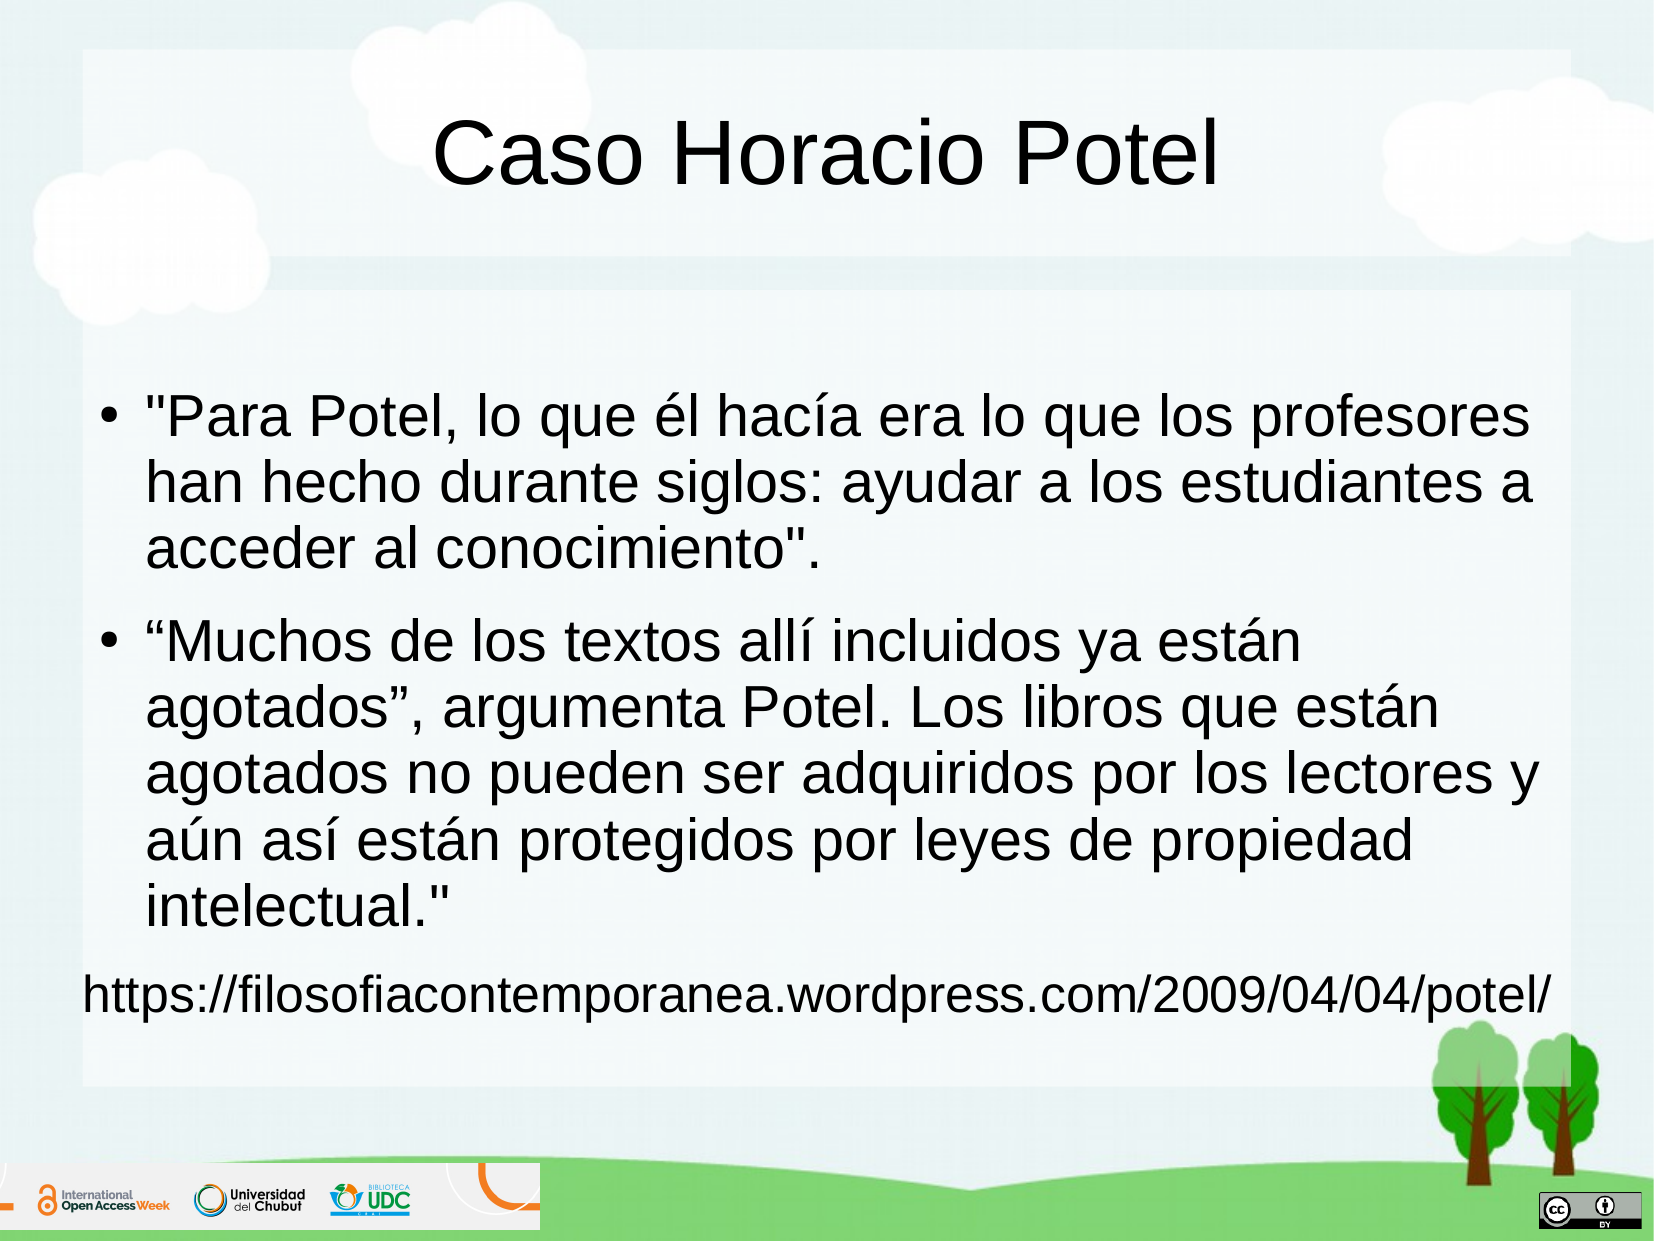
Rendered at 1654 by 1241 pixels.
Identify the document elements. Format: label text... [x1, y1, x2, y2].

picture [0, 0, 1654, 1241]
title Caso Horacio Potel [82, 49, 1571, 257]
list "Para Potel, lo que él hacía era lo que los profesores han hecho durante siglos: ayudar a los estudiantes a acceder al conocimiento". “Muchos de los textos allí incluidos ya están agotados”, argumenta Potel. Los libros que están agotados no pueden ser adquiridos por los lectores y aún así están protegidos por leyes de propiedad intelectual." https://filosofiacontemporanea.wordpress.com/2009/04/04/potel/ [82, 290, 1571, 1087]
